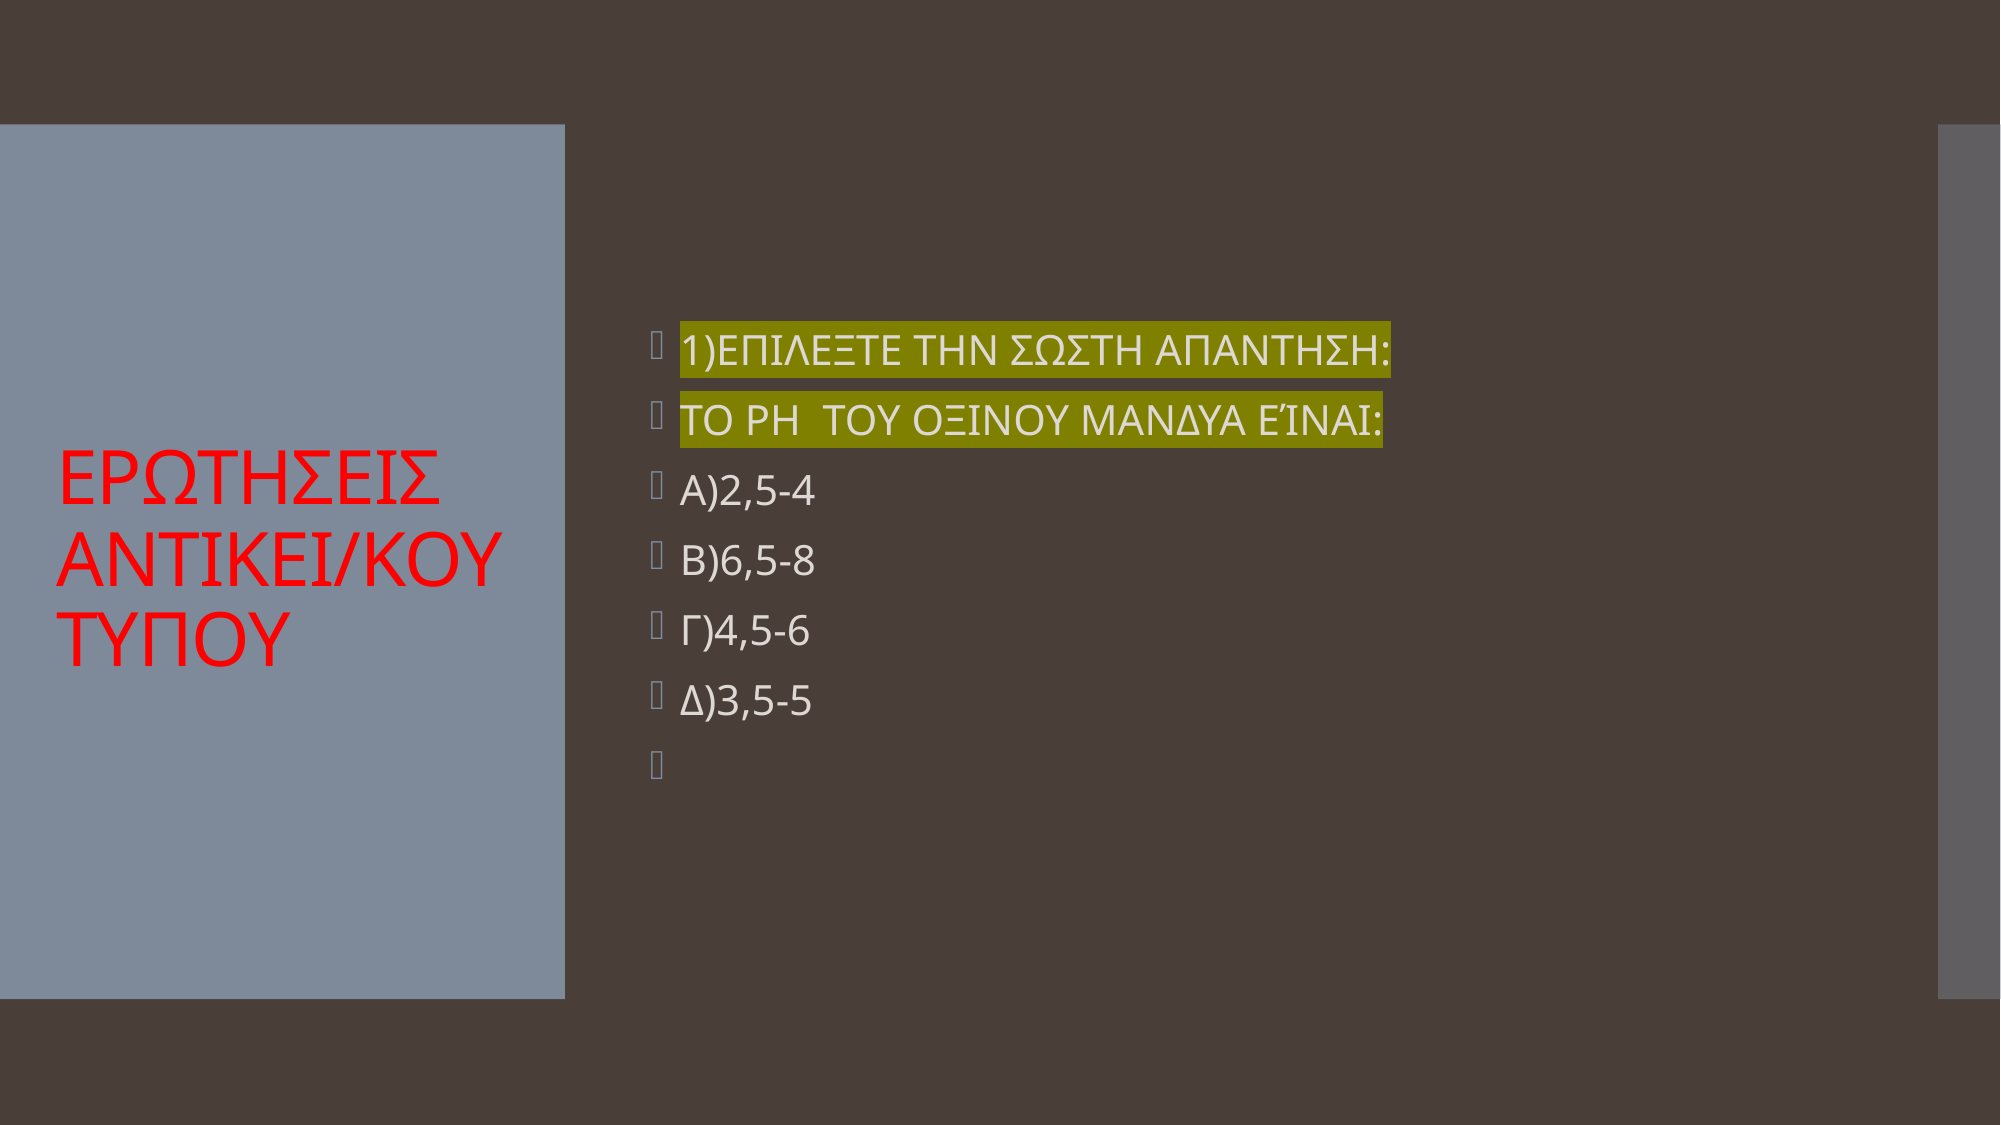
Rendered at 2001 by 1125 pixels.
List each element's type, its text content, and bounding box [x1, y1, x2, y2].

title ΕΡΩΤΗΣΕΙΣ ΑΝΤΙΚΕΙ/ΚΟΥ ΤΥΠΟΥ [41, 184, 526, 940]
list 1)ΕΠΙΛΕΞΤΕ ΤΗΝ ΣΩΣΤΗ ΑΠΑΝΤΗΣΗ: ΤΟ PH ΤΟΥ ΟΞΙΝΟΥ ΜΑΝΔΥΑ ΕΊΝΑΙ: Α)2,5-4 Β)6,5-8 Γ)4,5-6 Δ)3,5-5 [634, 141, 1835, 982]
